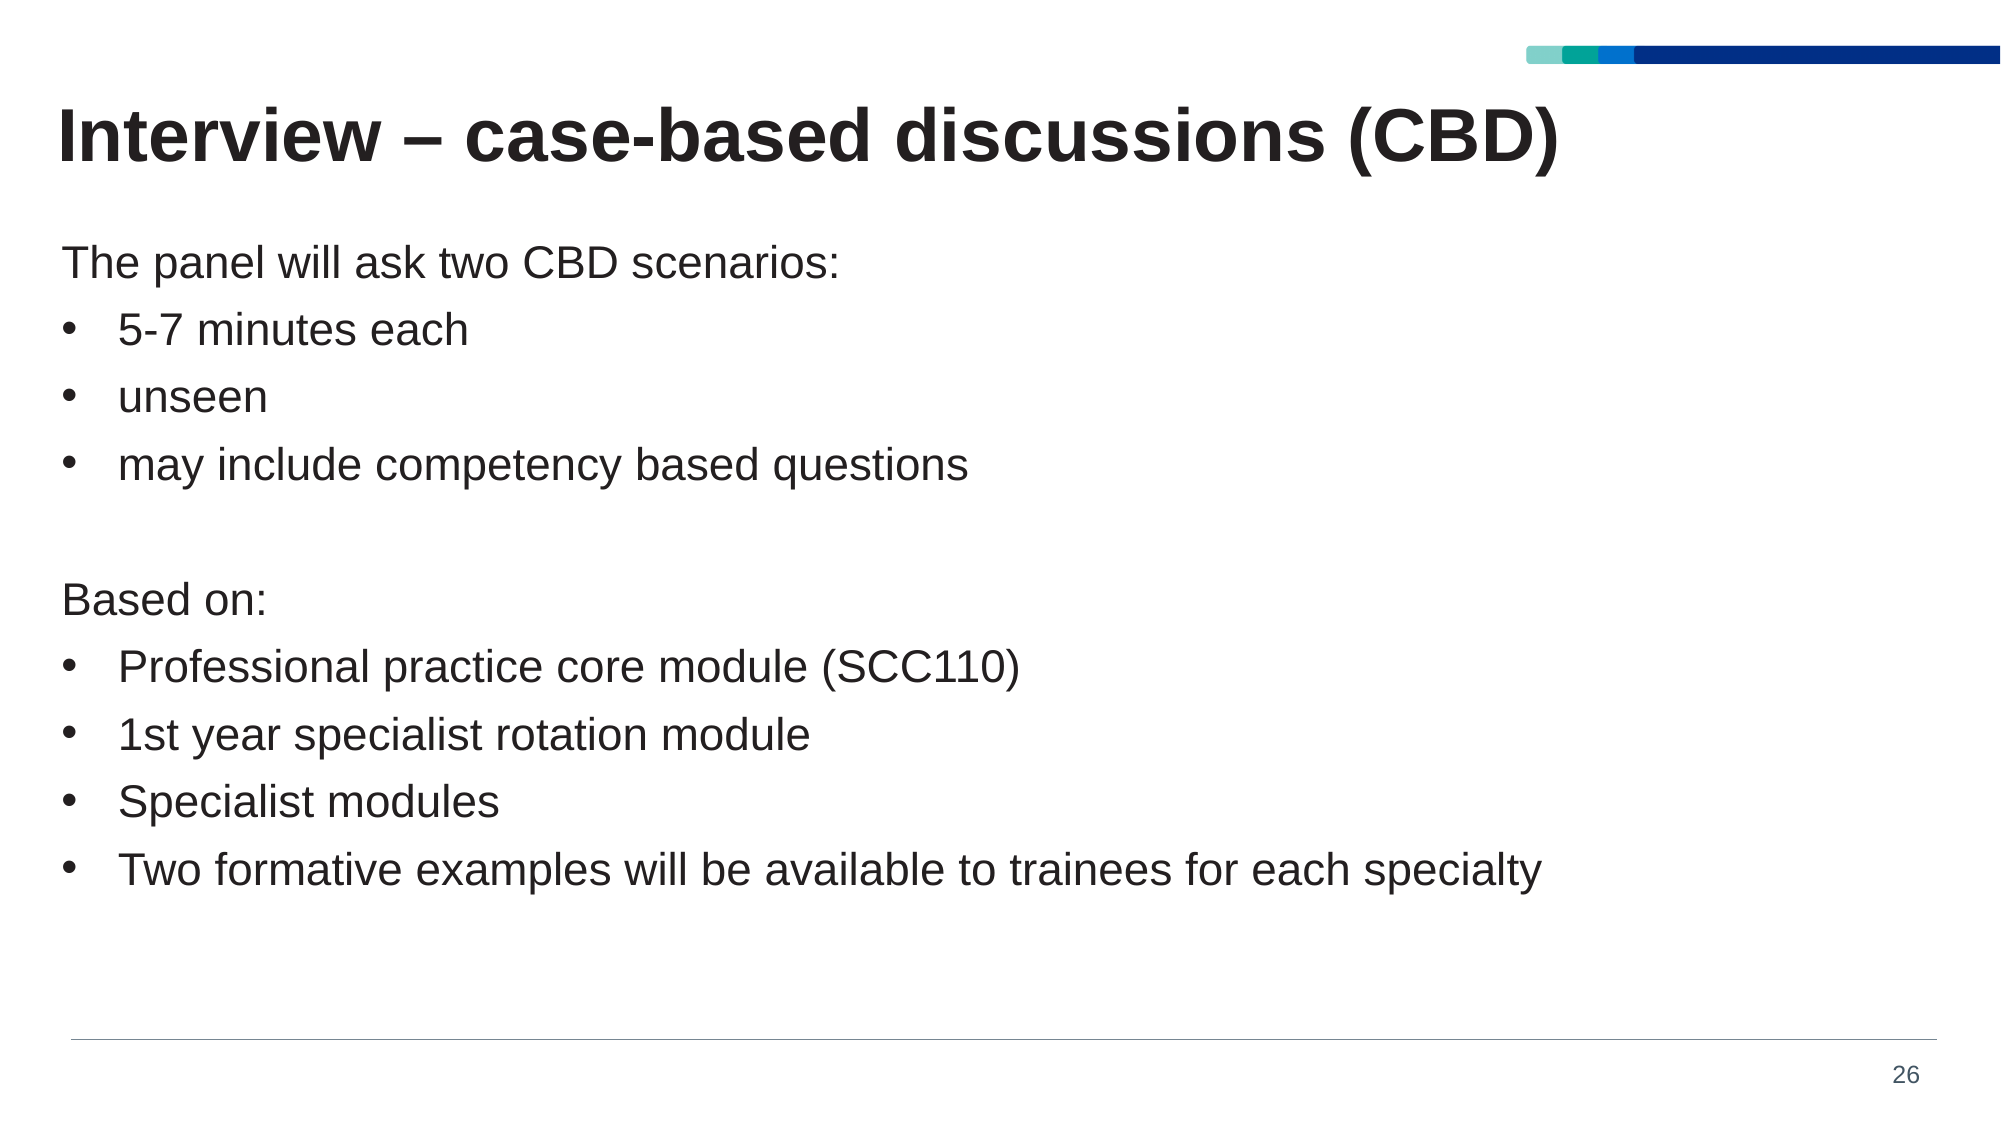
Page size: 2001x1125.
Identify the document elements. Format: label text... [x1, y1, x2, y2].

list The panel will ask two CBD scenarios: 5-7 minutes each unseen may include competency based questions Based on: Professional practice core module (SCC110) 1st year specialist rotation module Specialist modules Two formative examples will be available to trainees for each specialty [61, 232, 1933, 1010]
title Interview – case-based discussions (CBD) [56, 66, 1928, 209]
